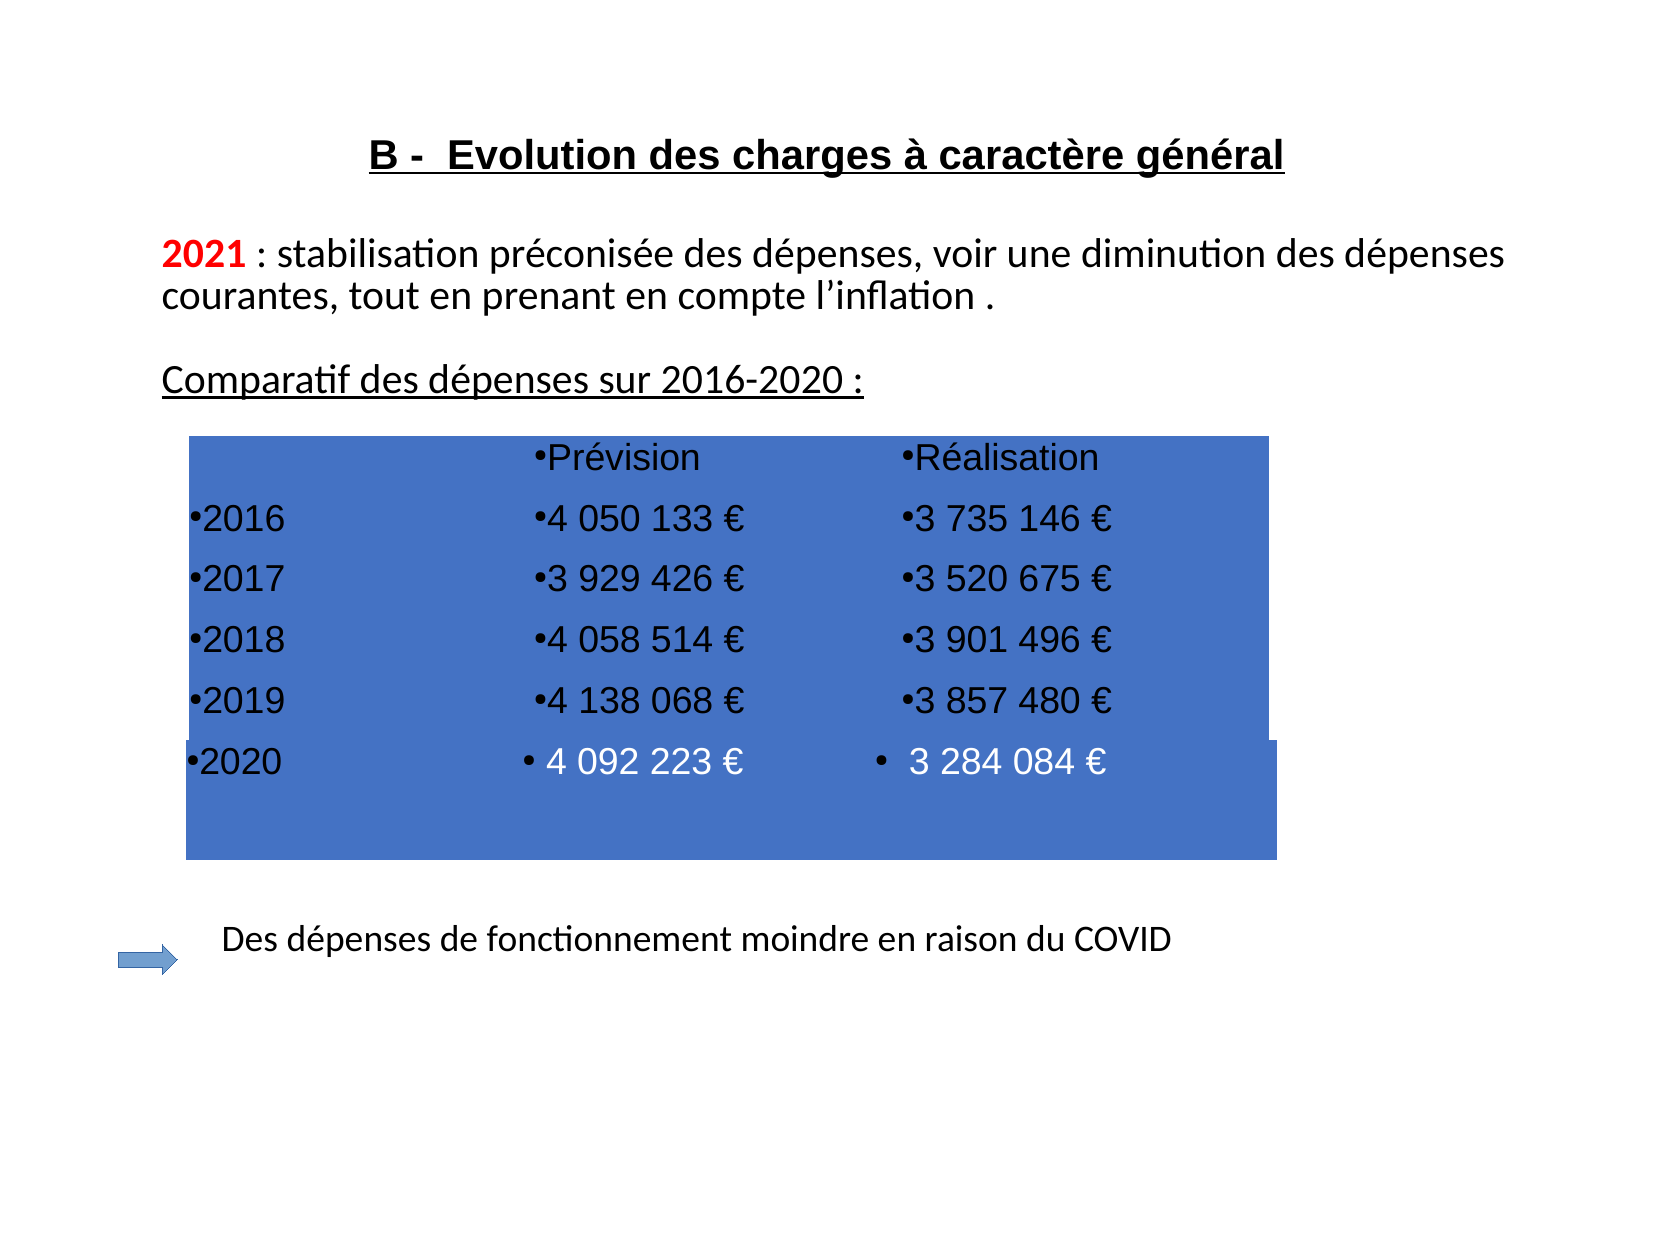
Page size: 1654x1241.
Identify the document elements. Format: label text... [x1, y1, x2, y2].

table_header Prévision [534, 436, 901, 497]
text_box Des dépenses de fonctionnement moindre en raison du COVID [206, 915, 1264, 976]
title B - Evolution des charges à caractère général [82, 49, 1571, 257]
table_cell 3 520 675 € [901, 558, 1269, 619]
table_header 3 284 084 € [875, 740, 1277, 860]
table_header Réalisation [901, 436, 1269, 497]
table_cell 4 058 514 € [534, 619, 901, 679]
table_cell 2019 [189, 679, 534, 740]
table_cell 4 138 068 € [534, 679, 901, 740]
table_header [189, 436, 534, 497]
table_header 4 092 223 € [522, 740, 875, 860]
table_cell 3 735 146 € [901, 497, 1269, 558]
table_cell 3 929 426 € [534, 558, 901, 619]
table_cell 2017 [189, 558, 534, 619]
text_box 2021 : stabilisation préconisée des dépenses, voir une diminution des dépenses courantes, tout en prenant en compte l’inflation . Comparatif des dépenses sur 2016-2020 : [146, 229, 1553, 538]
text_box [118, 944, 178, 975]
table_cell 2016 [189, 497, 534, 558]
table_cell 3 857 480 € [901, 679, 1269, 740]
table_cell 2018 [189, 619, 534, 679]
table_header 2020 [186, 740, 522, 860]
table_cell 3 901 496 € [901, 619, 1269, 679]
table_cell 4 050 133 € [534, 497, 901, 558]
